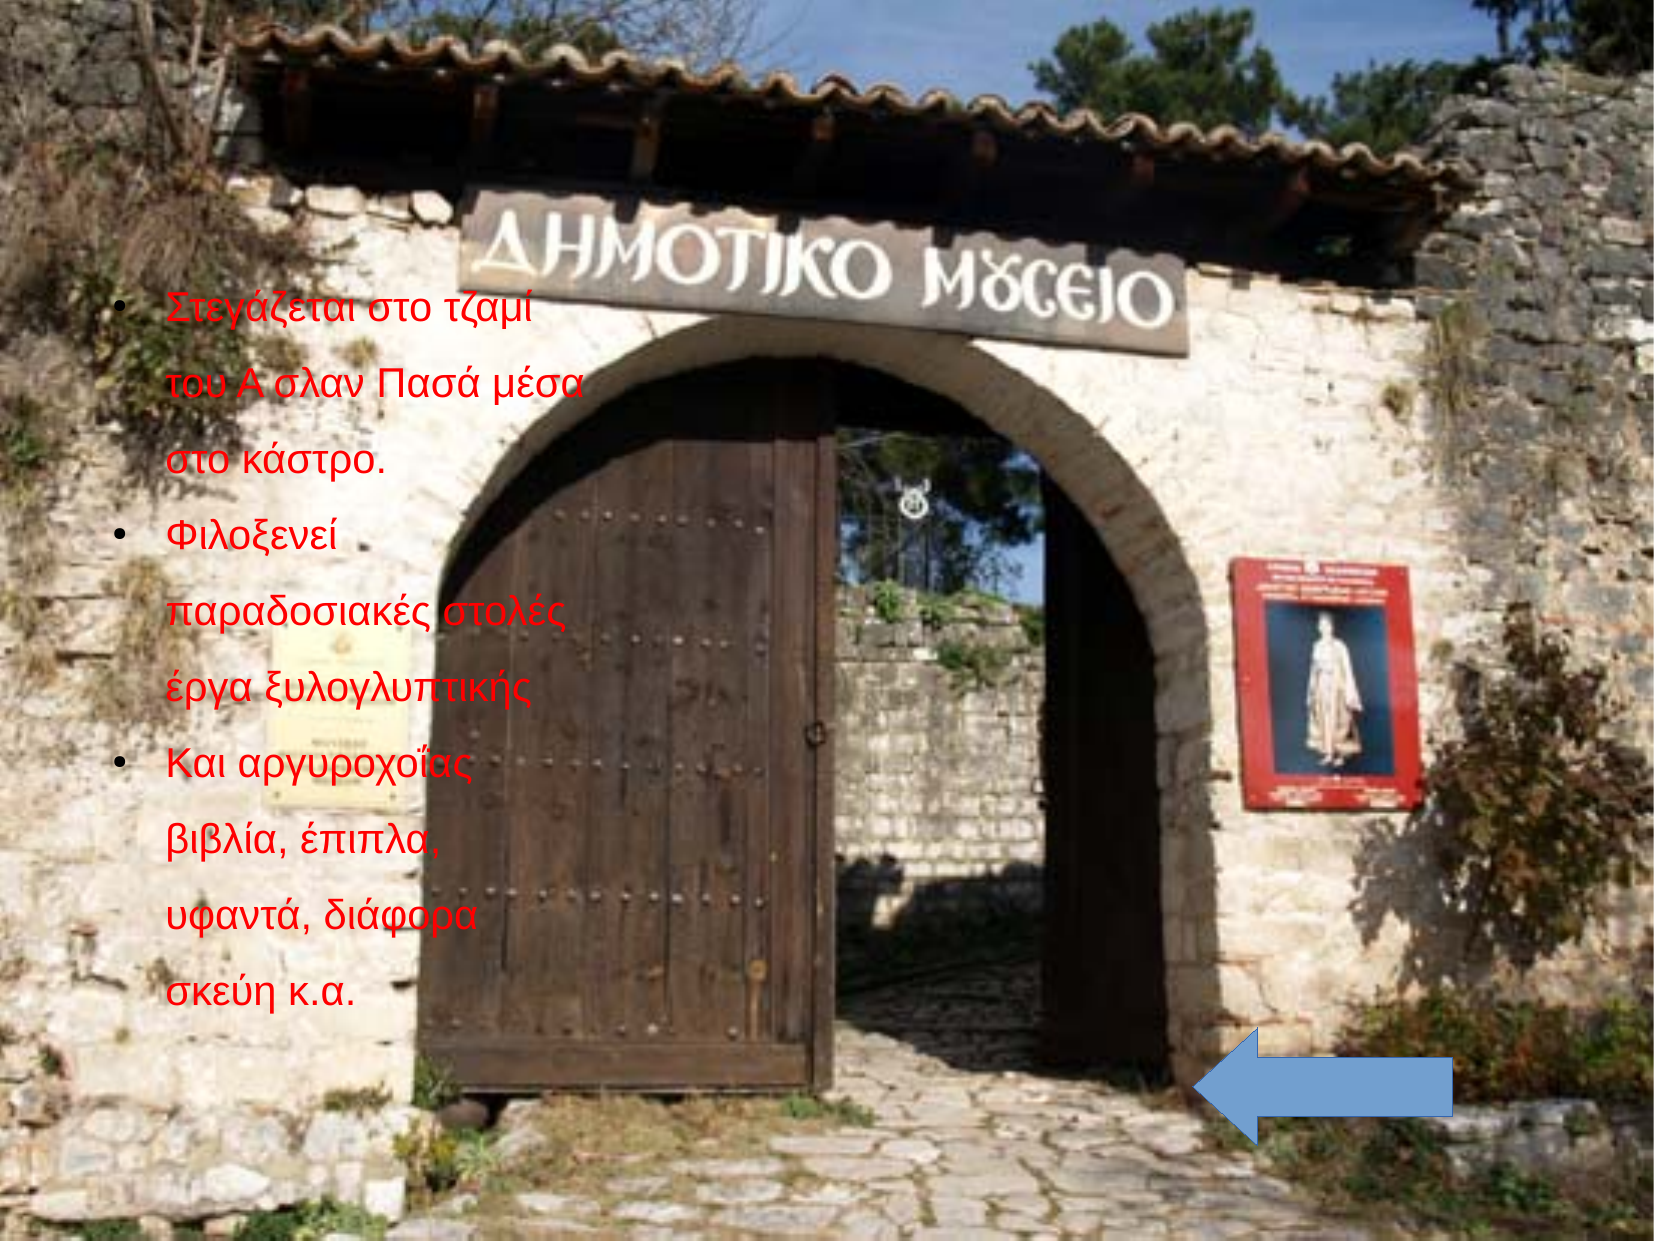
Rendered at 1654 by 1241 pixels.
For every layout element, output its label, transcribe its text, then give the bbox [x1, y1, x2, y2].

picture [0, 0, 1654, 1241]
list Στεγάζεται στο τζαμί του Α σλαν Πασά μέσα στο κάστρο. Φιλοξενεί παραδοσιακές στολές έργα ξυλογλυπτικής Και αργυροχοΐας βιβλία, έπιπλα, υφαντά, διάφορα σκεύη κ.α. [94, 283, 1583, 1205]
text_box [1192, 1027, 1453, 1146]
